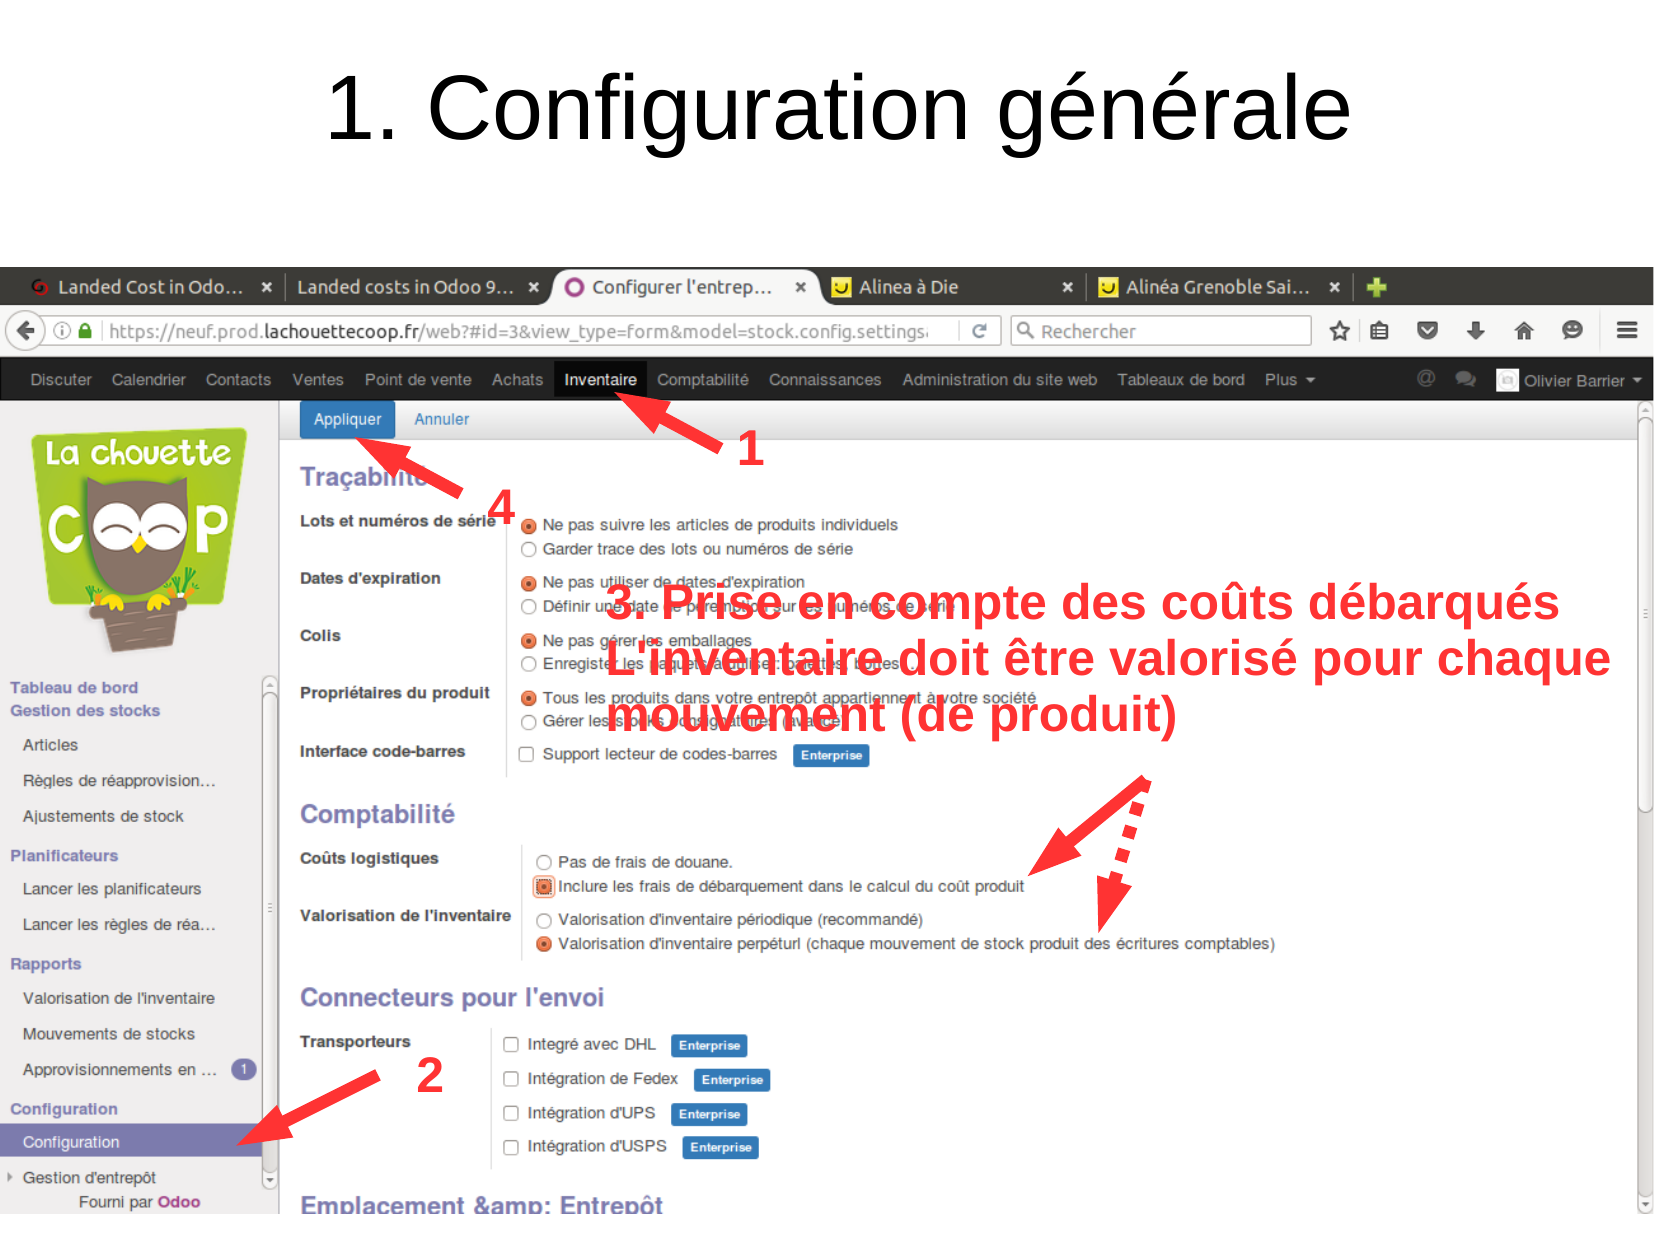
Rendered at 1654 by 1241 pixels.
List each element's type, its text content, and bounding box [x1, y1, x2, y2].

title 1. Configuration générale [82, 49, 1571, 166]
text_box 2 [401, 1039, 459, 1111]
text_box 4 [472, 472, 530, 544]
text_box 3. Prise en compte des coûts débarqués L'inventaire doit être valorisé pour chaque mouvement (de produit) [590, 566, 1628, 751]
text_box 1 [722, 413, 780, 485]
picture [0, 267, 1654, 1214]
